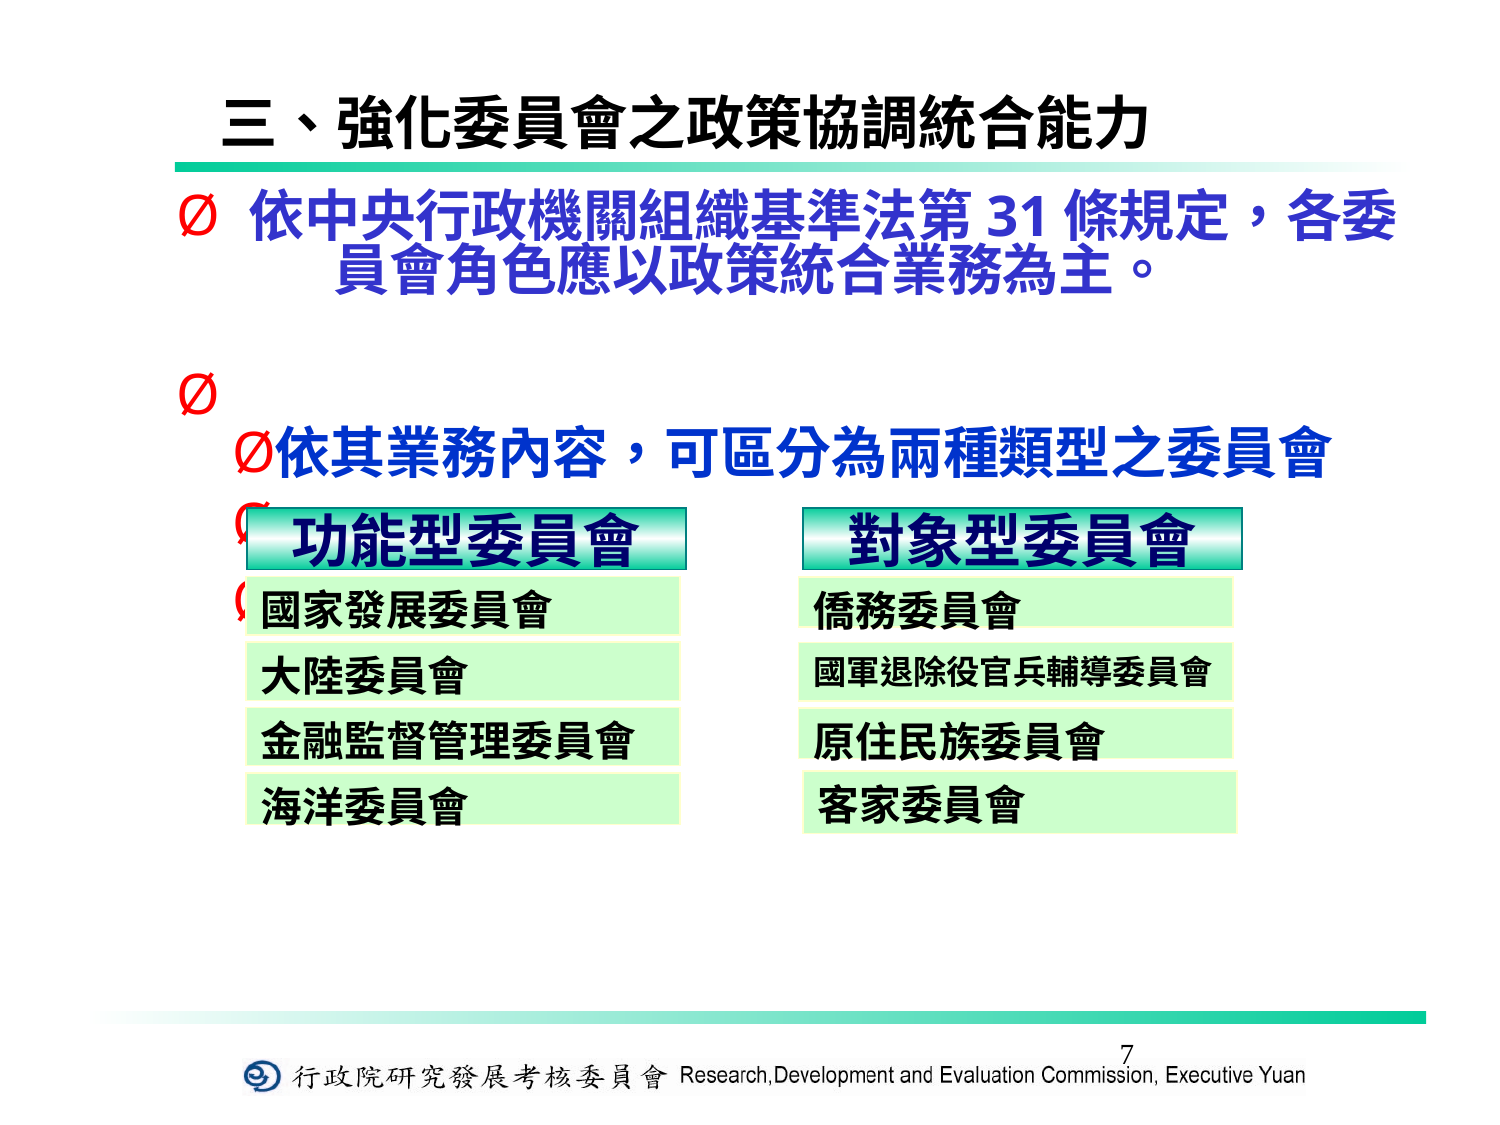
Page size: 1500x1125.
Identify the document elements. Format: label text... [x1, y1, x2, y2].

text_box 國家發展委員會 [245, 576, 680, 635]
text_box 原住民族委員會 [798, 707, 1233, 759]
list 依中央行政機關組織基準法第31條規定，各委 員會角色應以政策統合業務為主。 依其業務內容，可區分為兩種類型之委員會 [161, 185, 1437, 493]
text_box 大陸委員會 [245, 641, 680, 701]
text_box 金融監督管理委員會 [245, 707, 680, 766]
text_box 海洋委員會 [245, 772, 680, 825]
text_box 客家委員會 [802, 771, 1237, 834]
title 三、強化委員會之政策協調統合能力 [48, 46, 1324, 197]
text_box [1104, 1027, 1455, 1106]
text_box 國軍退除役官兵輔導委員會 [798, 642, 1233, 701]
text_box 功能型委員會 [247, 508, 686, 569]
text_box 僑務委員會 [798, 577, 1233, 628]
text_box 對象型委員會 [803, 508, 1242, 569]
